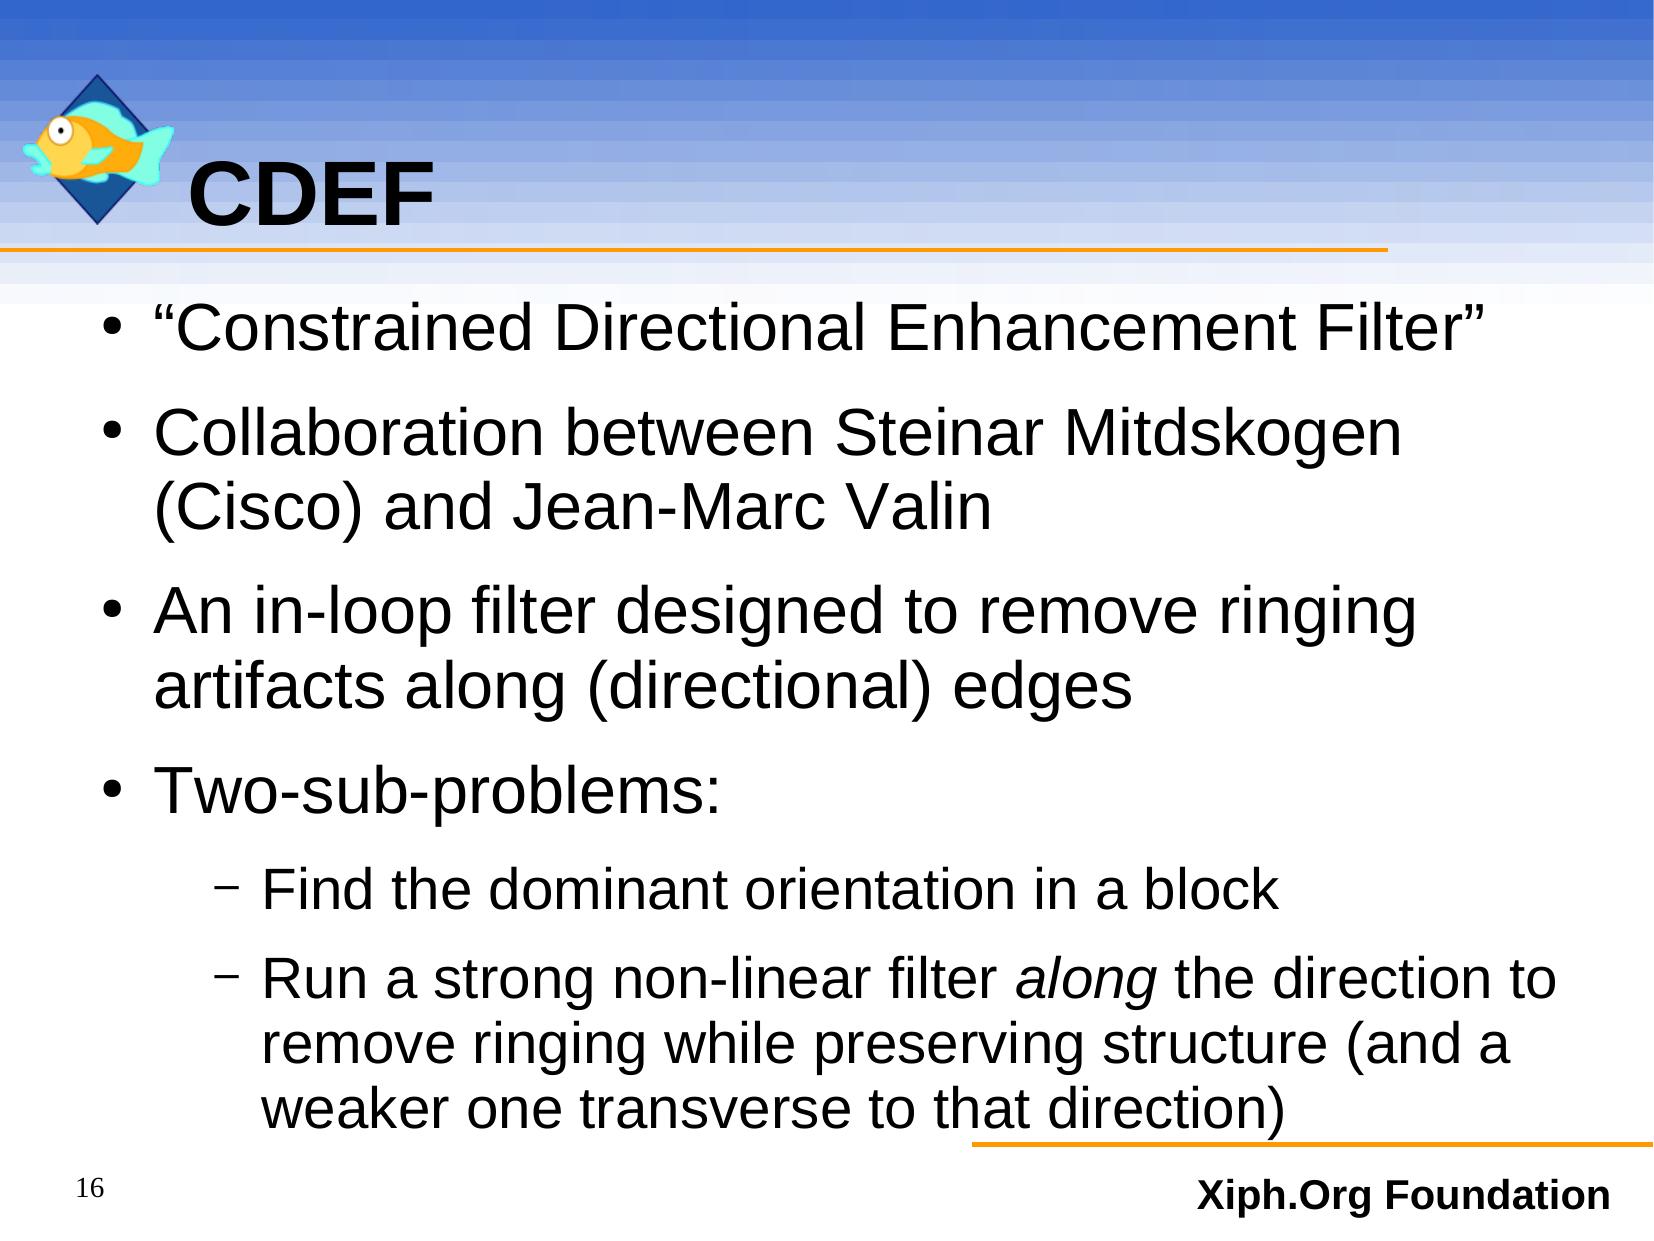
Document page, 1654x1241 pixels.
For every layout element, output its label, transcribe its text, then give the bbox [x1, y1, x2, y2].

list “Constrained Directional Enhancement Filter” Collaboration between Steinar Mitdskogen (Cisco) and Jean-Marc Valin An in-loop filter designed to remove ringing artifacts along (directional) edges Two-sub-problems: Find the dominant orientation in a block Run a strong non-linear filter along the direction to remove ringing while preserving structure (and a weaker one transverse to that direction) [82, 290, 1571, 1141]
title CDEF [187, 37, 1571, 245]
picture [0, 0, 1654, 1241]
